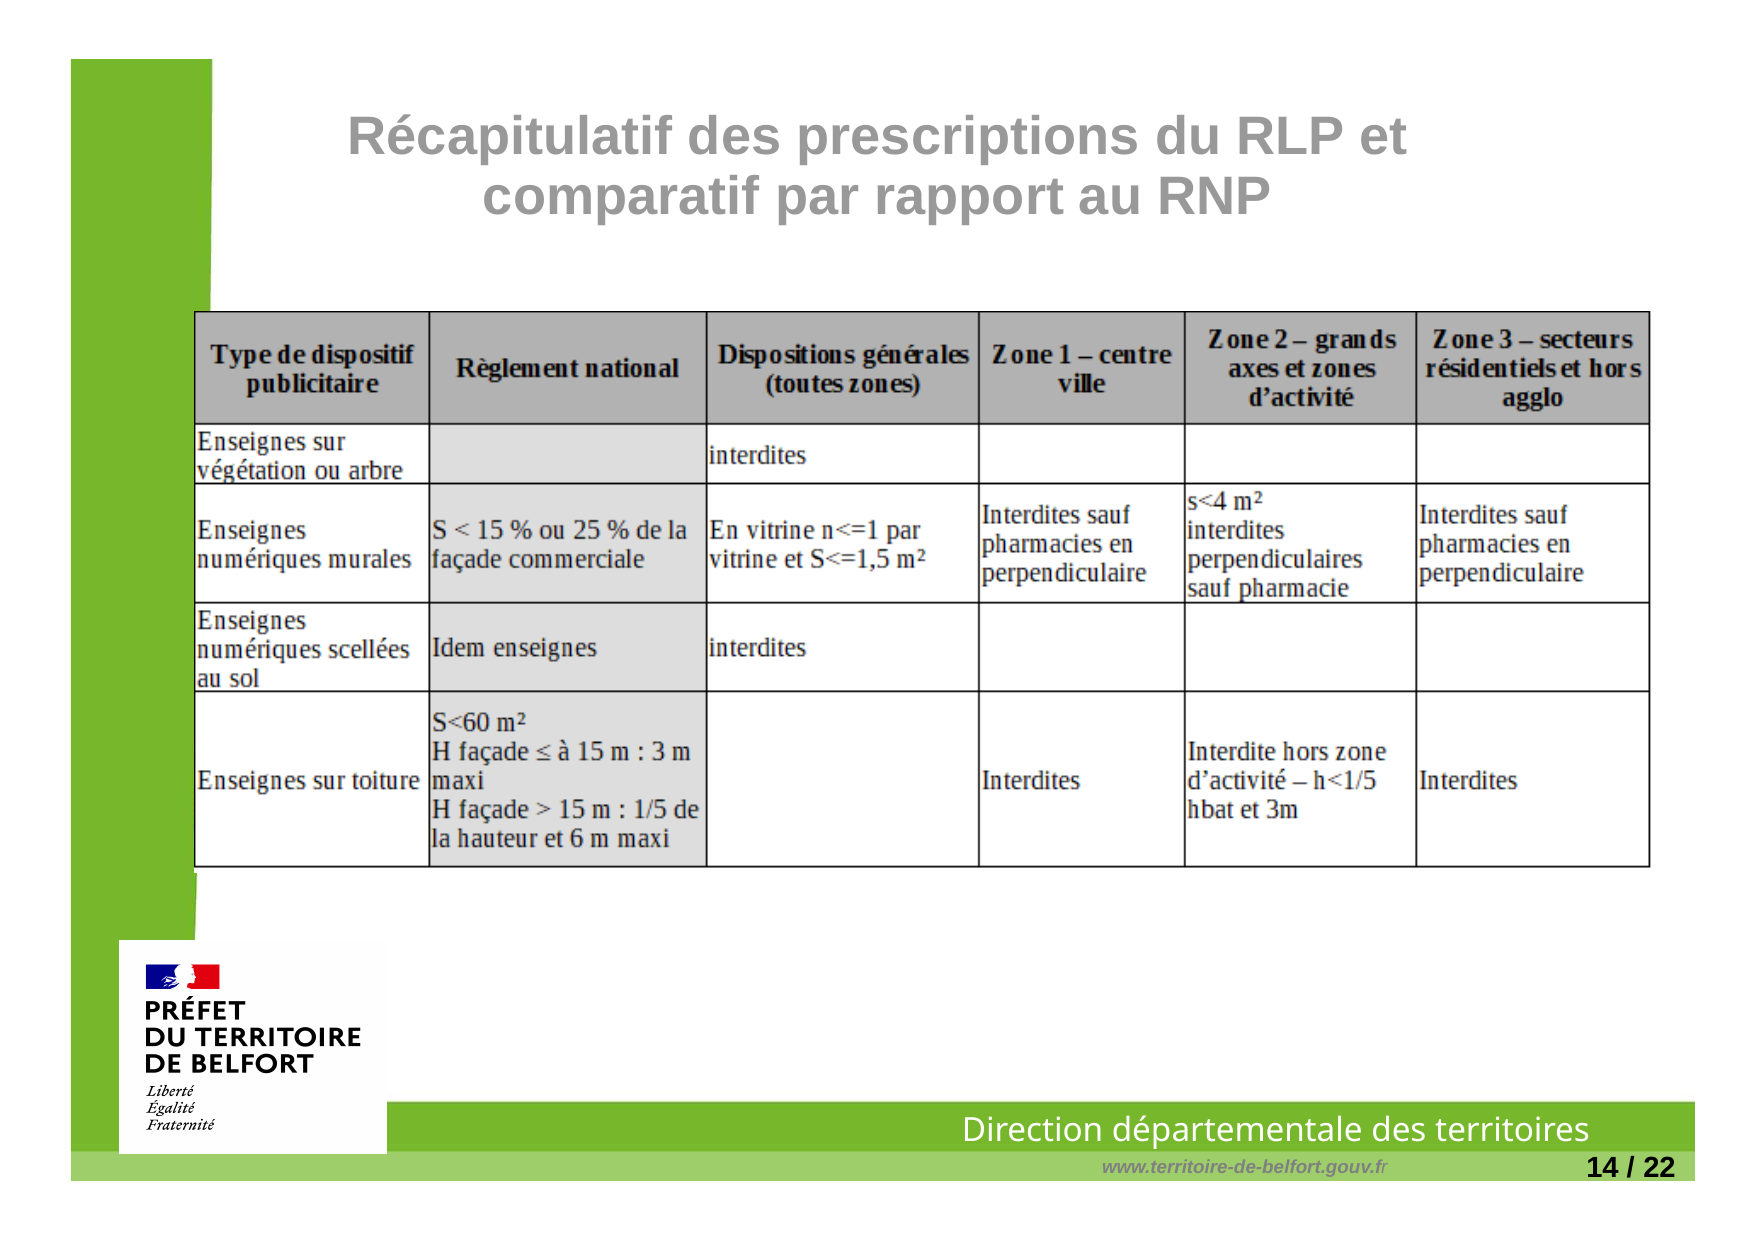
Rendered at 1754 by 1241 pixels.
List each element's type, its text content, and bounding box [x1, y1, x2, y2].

picture [70, 59, 1695, 1181]
title Récapitulatif des prescriptions du RLP et comparatif par rapport au RNP [141, 72, 1615, 260]
